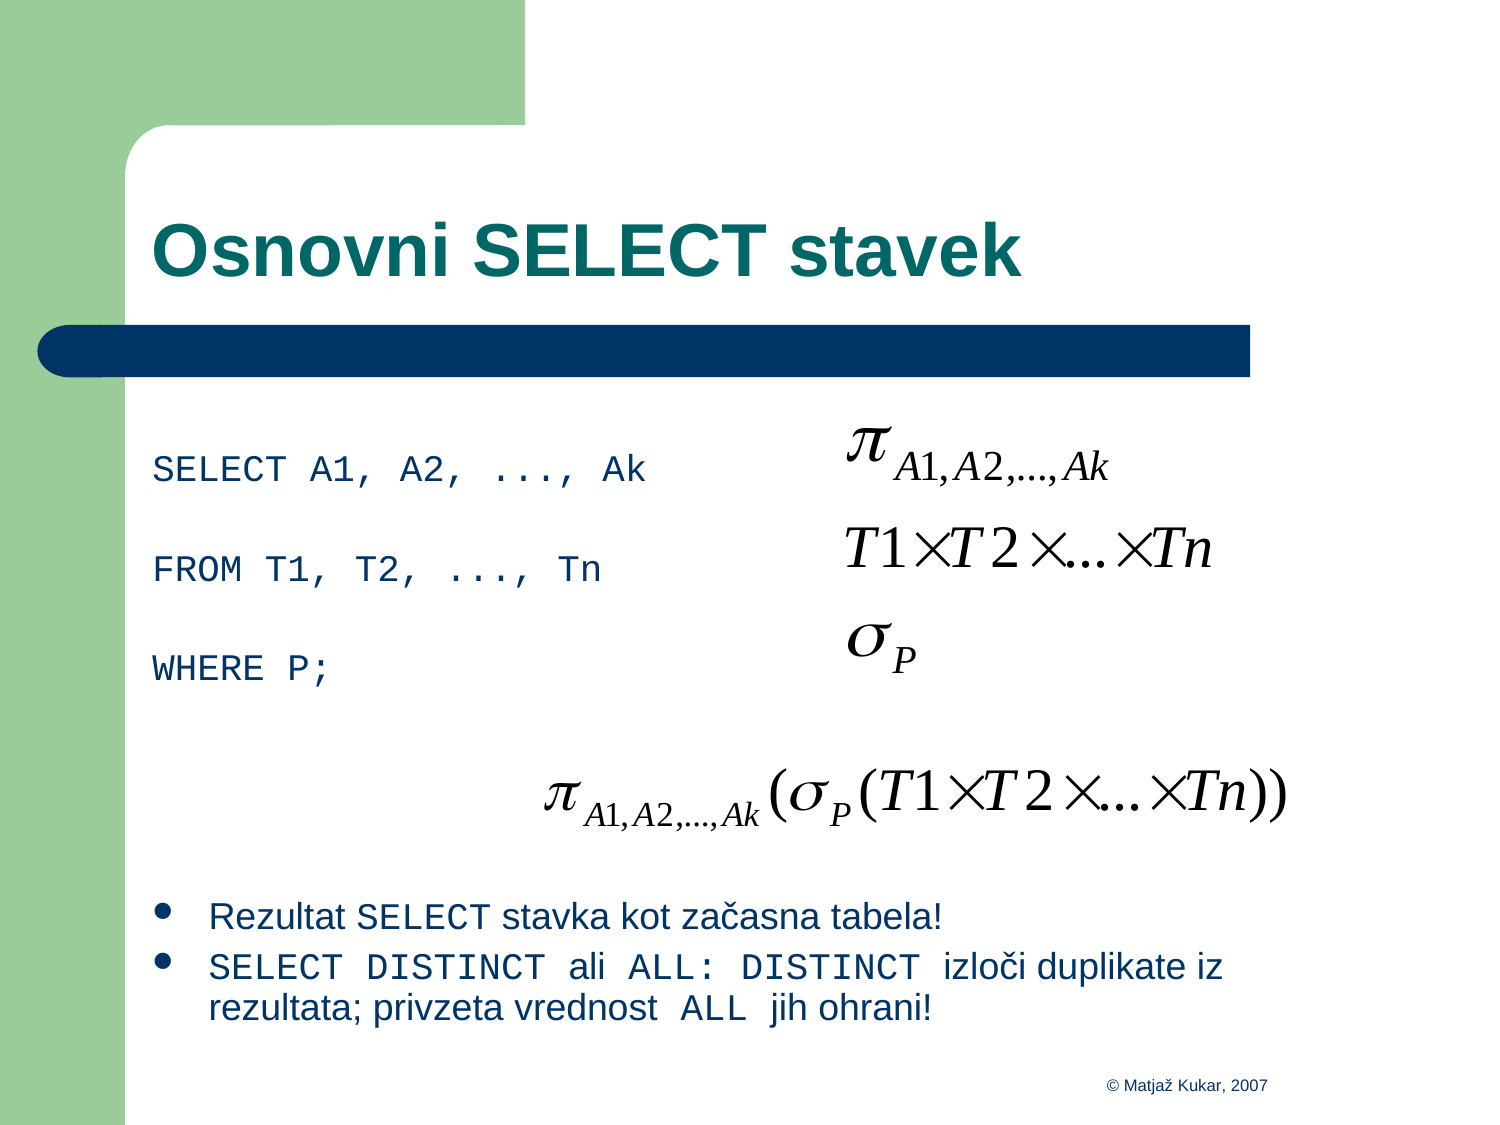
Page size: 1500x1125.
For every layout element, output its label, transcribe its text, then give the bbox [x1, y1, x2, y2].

title Osnovni SELECT stavek [136, 136, 1414, 301]
text_box [837, 512, 1225, 588]
text_box [837, 387, 1127, 505]
chart [837, 587, 929, 691]
text_box © Matjaž Kukar, 2007 [949, 1025, 1426, 1103]
list SELECT A1, A2, ..., Ak FROM T1, T2, ..., Tn WHERE P; Rezultat SELECT stavka kot začasna tabela! SELECT DISTINCT ali ALL: DISTINCT izloči duplikate iz rezultata; privzeta vrednost ALL jih ohrani! [137, 387, 1388, 1032]
chart [537, 750, 1298, 846]
